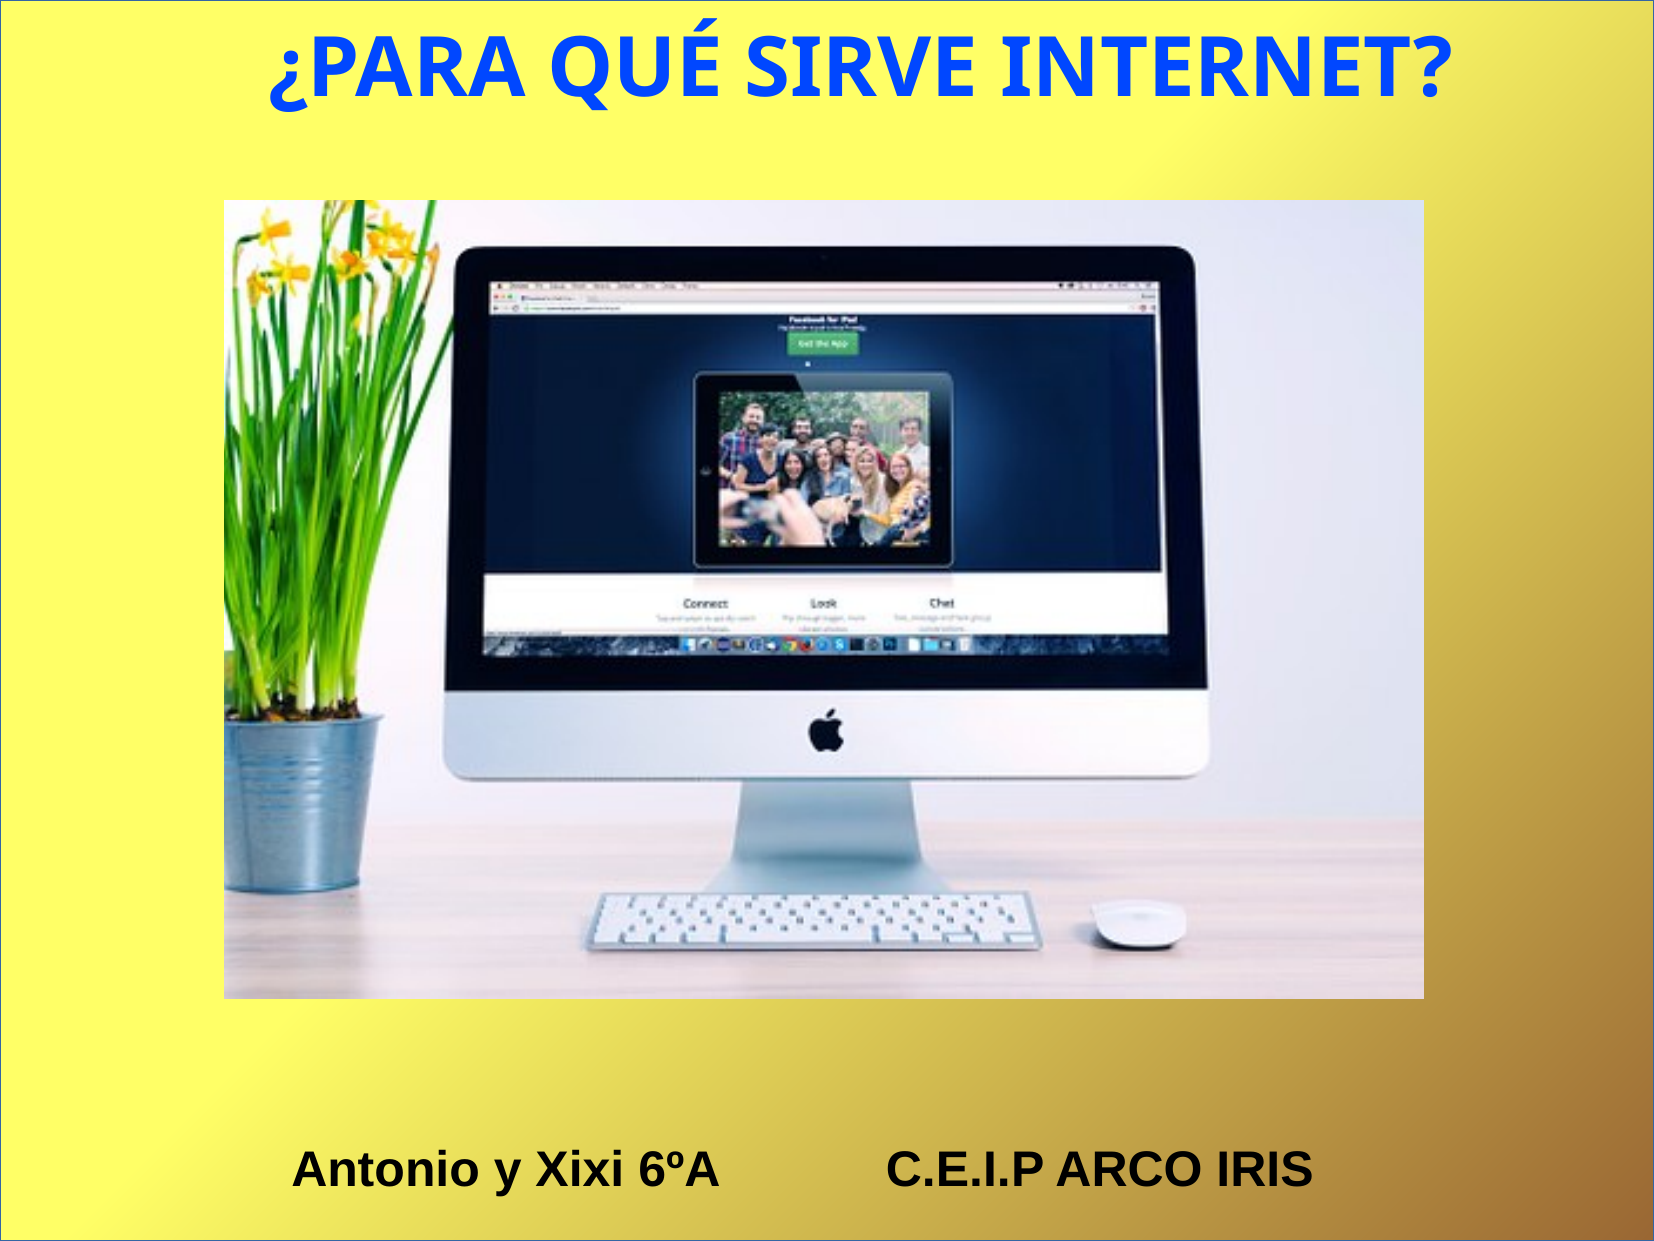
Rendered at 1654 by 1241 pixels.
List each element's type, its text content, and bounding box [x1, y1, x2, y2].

picture [224, 200, 1424, 999]
text_box Antonio y Xixi 6ºA C.E.I.P ARCO IRIS [70, 1133, 1536, 1205]
text_box ¿PARA QUÉ SIRVE INTERNET? [153, 0, 1548, 178]
text_box [0, 0, 1654, 1241]
